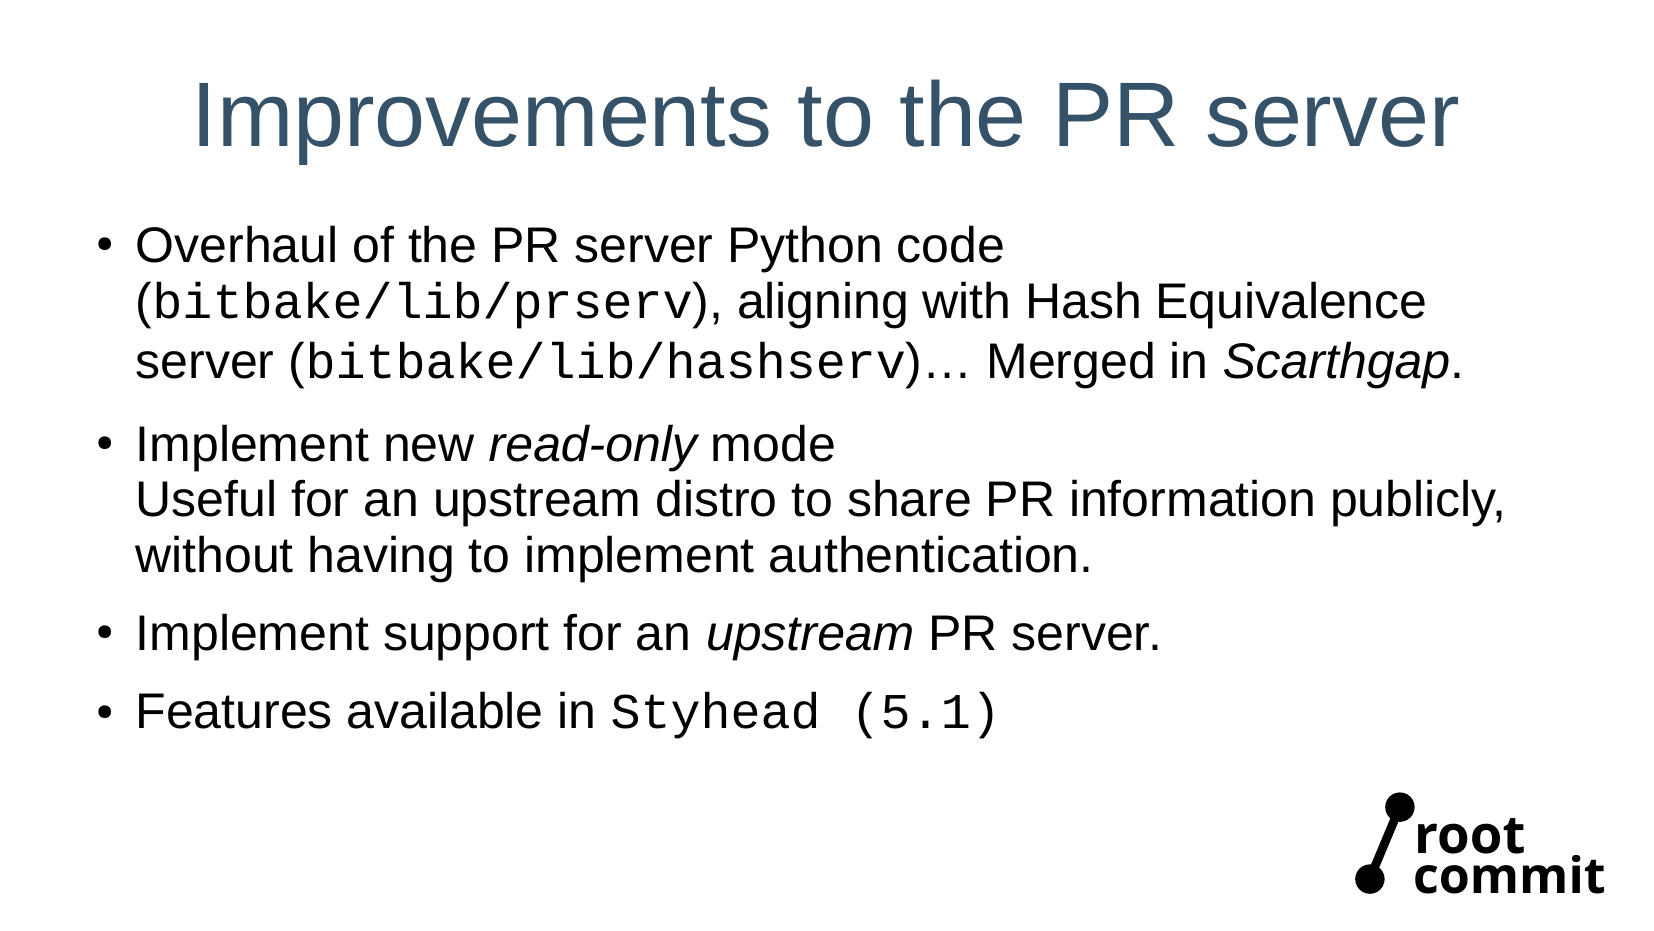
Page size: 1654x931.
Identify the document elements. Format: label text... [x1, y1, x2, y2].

list Overhaul of the PR server Python code (bitbake/lib/prserv), aligning with Hash Equivalence server (bitbake/lib/hashserv)… Merged in Scarthgap. Implement new read-only mode Useful for an upstream distro to share PR information publicly, without having to implement authentication. Implement support for an upstream PR server. Features available in Styhead (5.1) [82, 217, 1571, 751]
title Improvements to the PR server [82, 37, 1571, 193]
